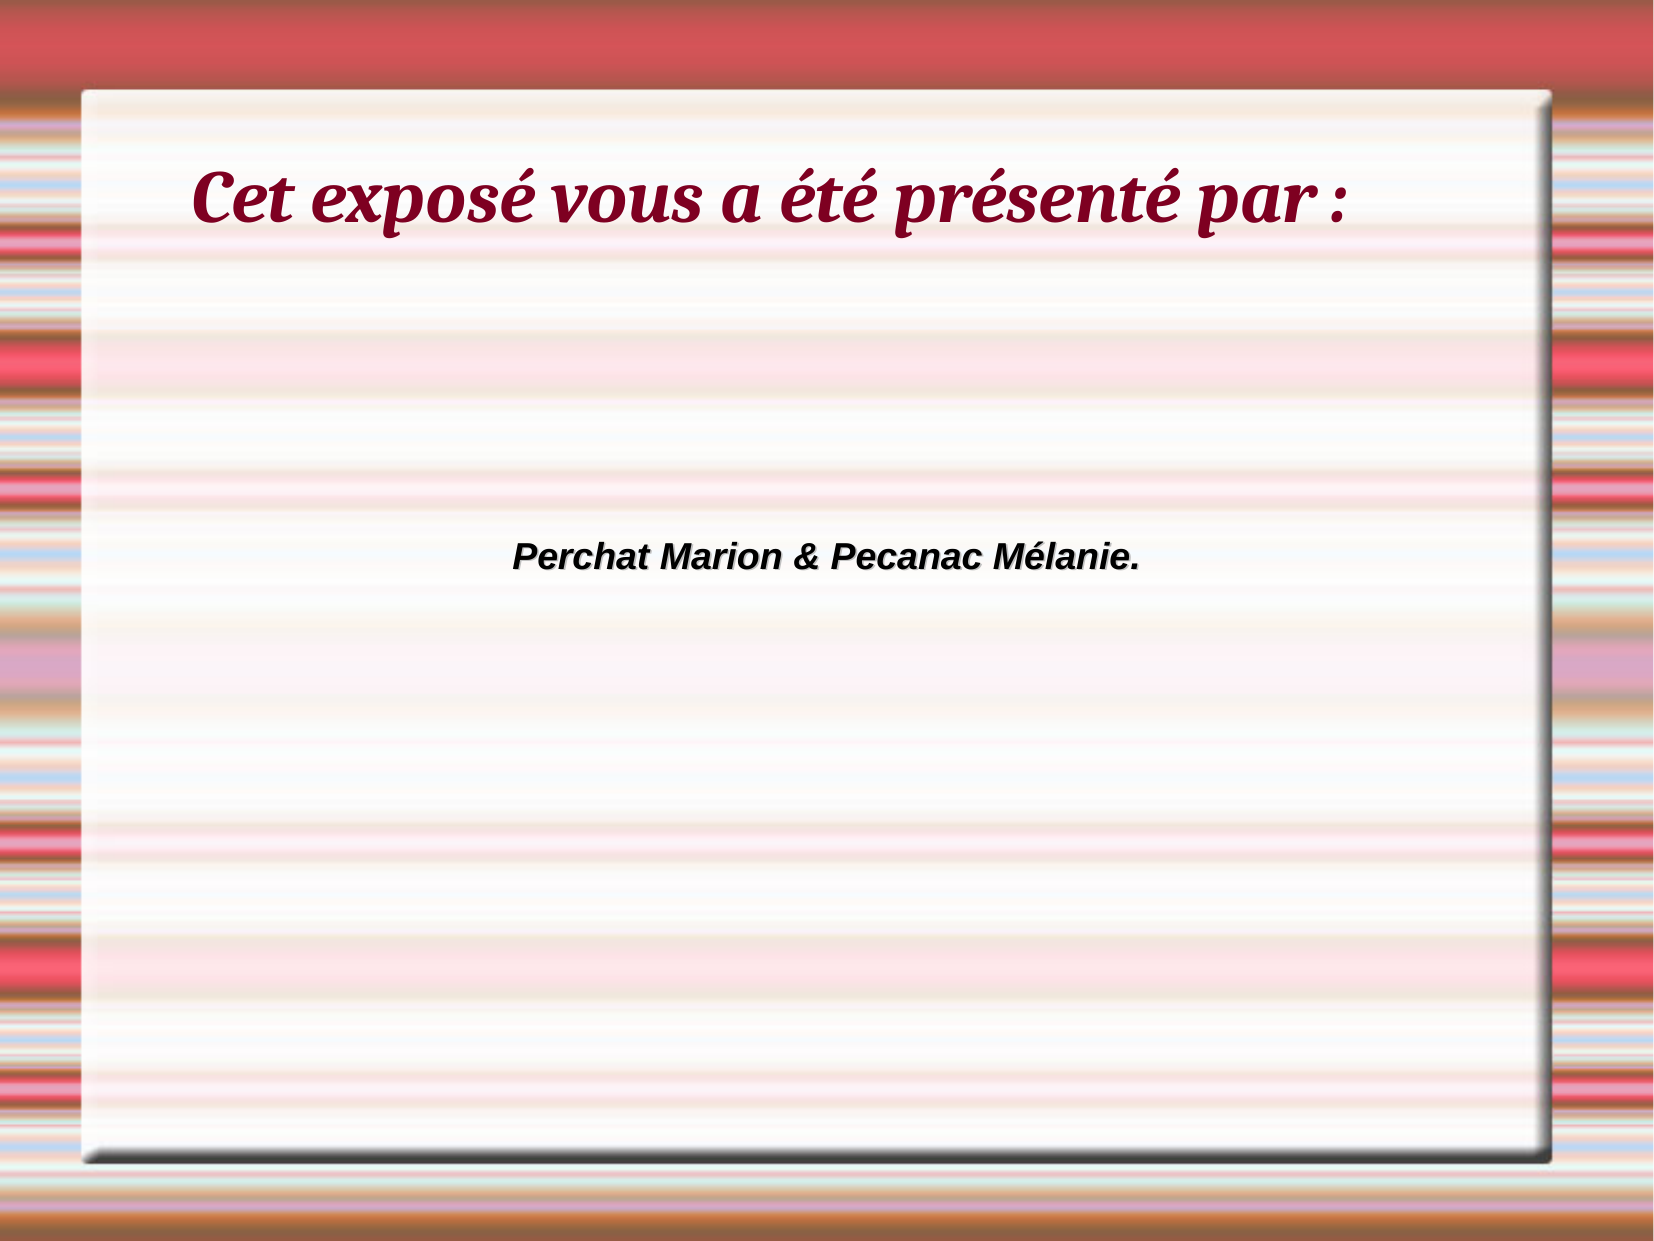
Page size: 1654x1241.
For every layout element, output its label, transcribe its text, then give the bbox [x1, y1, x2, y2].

text_box Cet exposé vous a été présenté par : Perchat Marion & Pecanac Mélanie. [177, 147, 1477, 588]
picture [0, 0, 1654, 1241]
